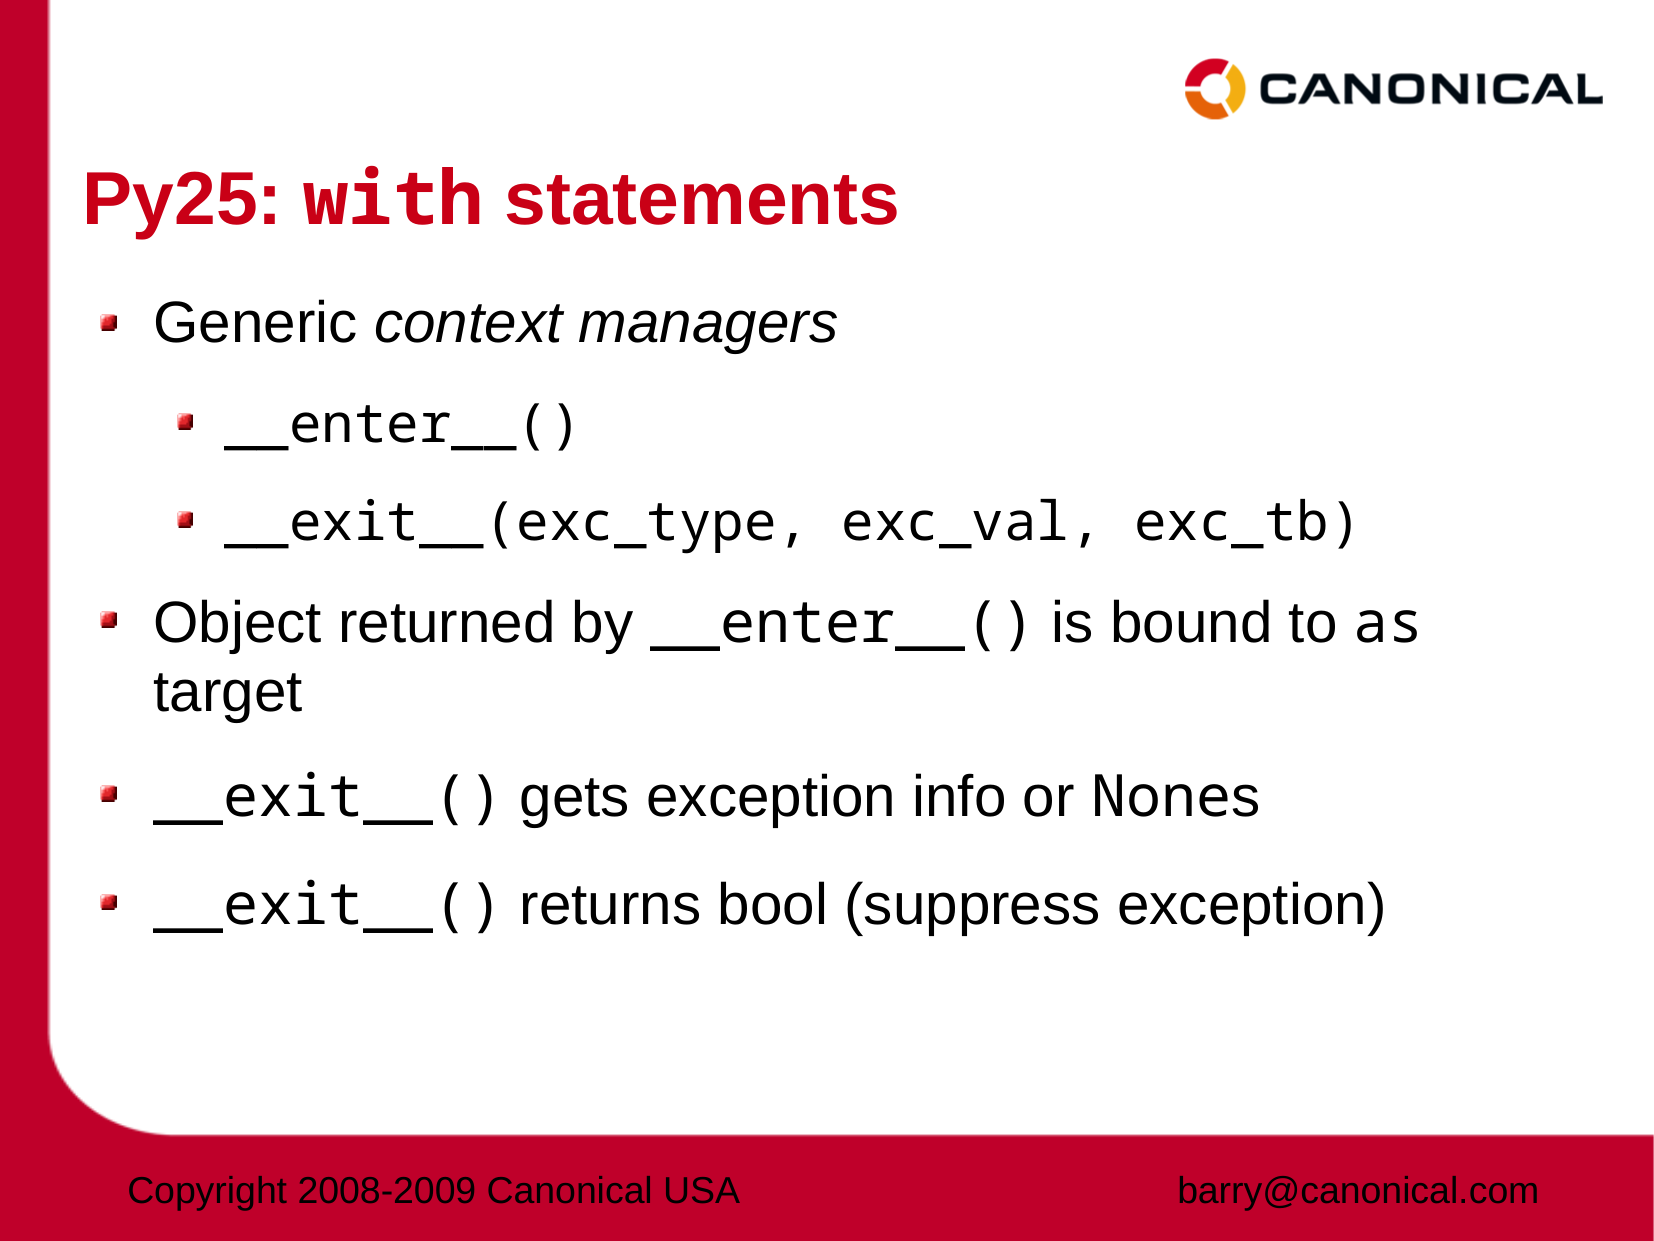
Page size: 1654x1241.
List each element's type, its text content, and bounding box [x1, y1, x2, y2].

list Generic context managers __enter__() __exit__(exc_type, exc_val, exc_tb) Object returned by __enter__() is bound to as target __exit__() gets exception info or Nones __exit__() returns bool (suppress exception) [82, 290, 1571, 1109]
title Py25: with statements [82, 104, 1571, 287]
picture [0, 0, 1654, 1241]
